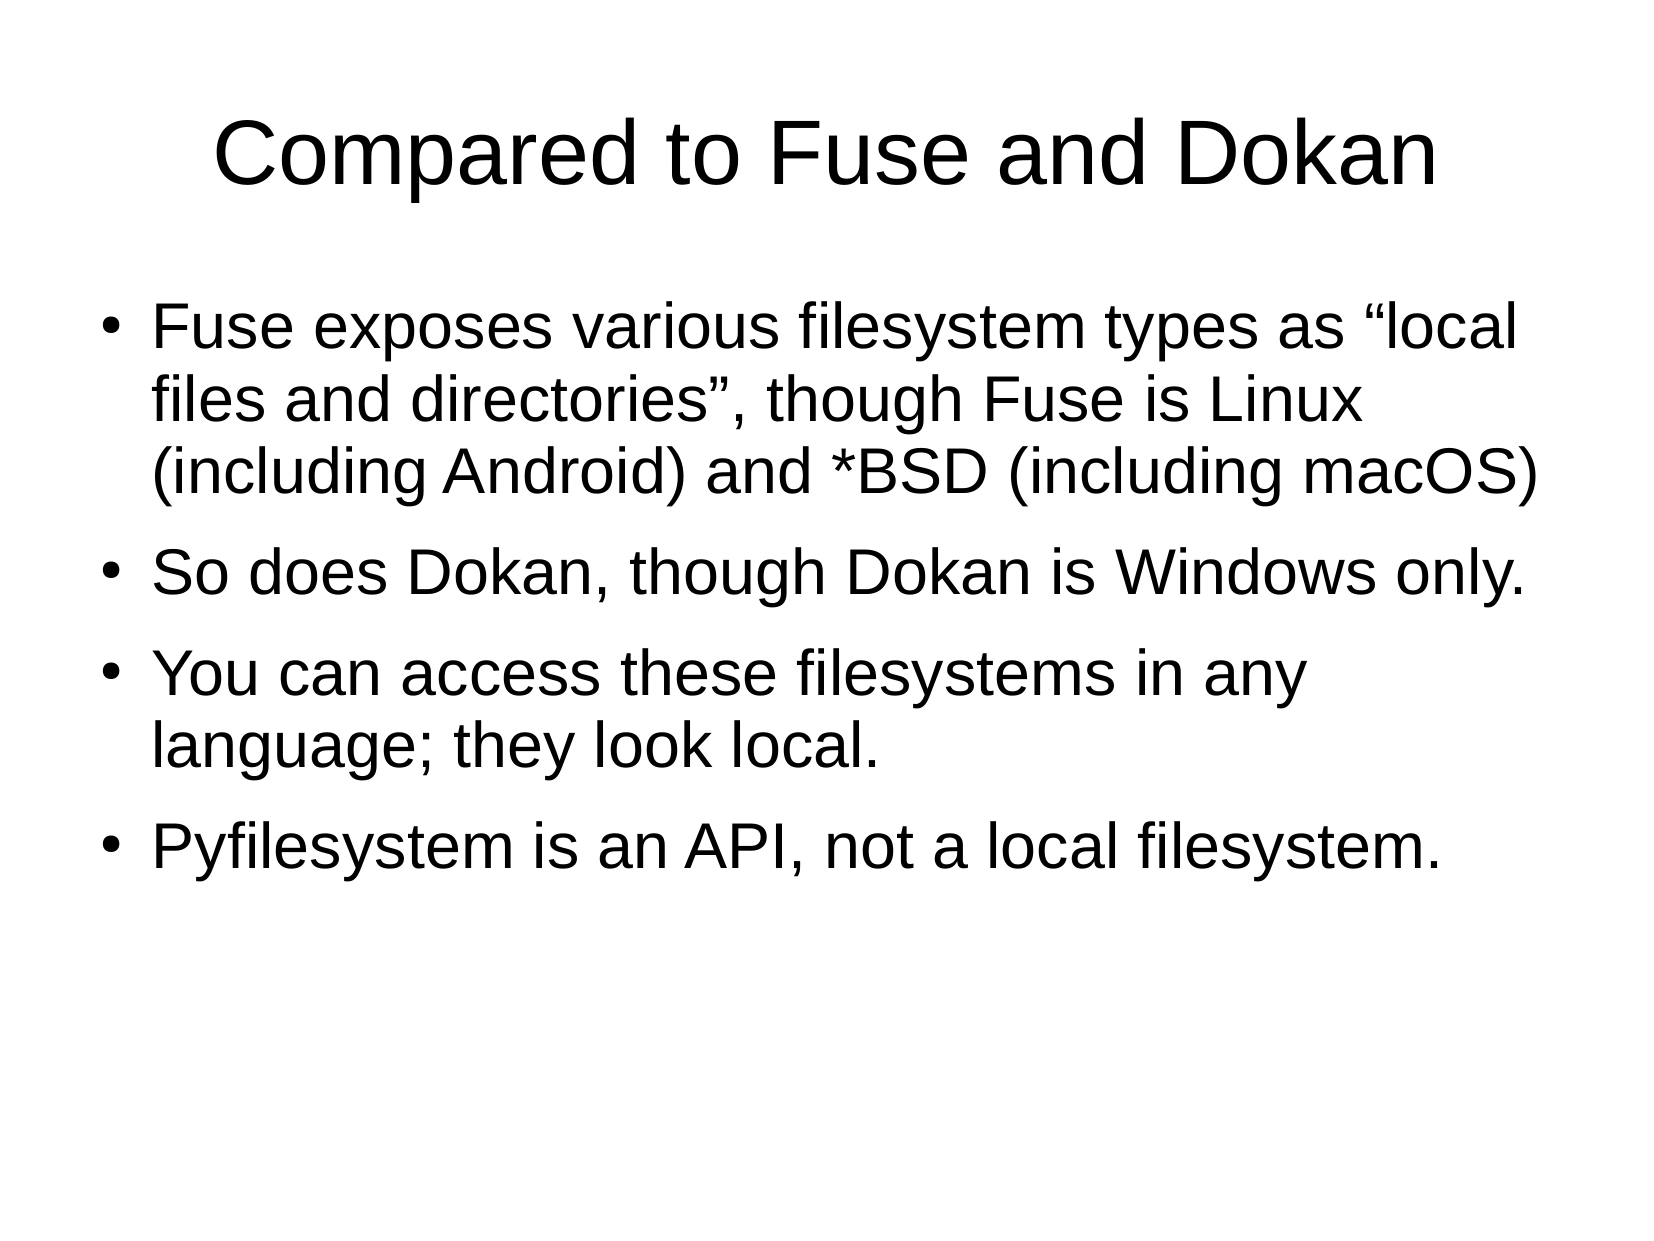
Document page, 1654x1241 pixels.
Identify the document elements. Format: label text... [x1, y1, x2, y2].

title Compared to Fuse and Dokan [82, 49, 1571, 257]
list Fuse exposes various filesystem types as “local files and directories”, though Fuse is Linux (including Android) and *BSD (including macOS) So does Dokan, though Dokan is Windows only. You can access these filesystems in any language; they look local. Pyfilesystem is an API, not a local filesystem. [82, 290, 1571, 1010]
